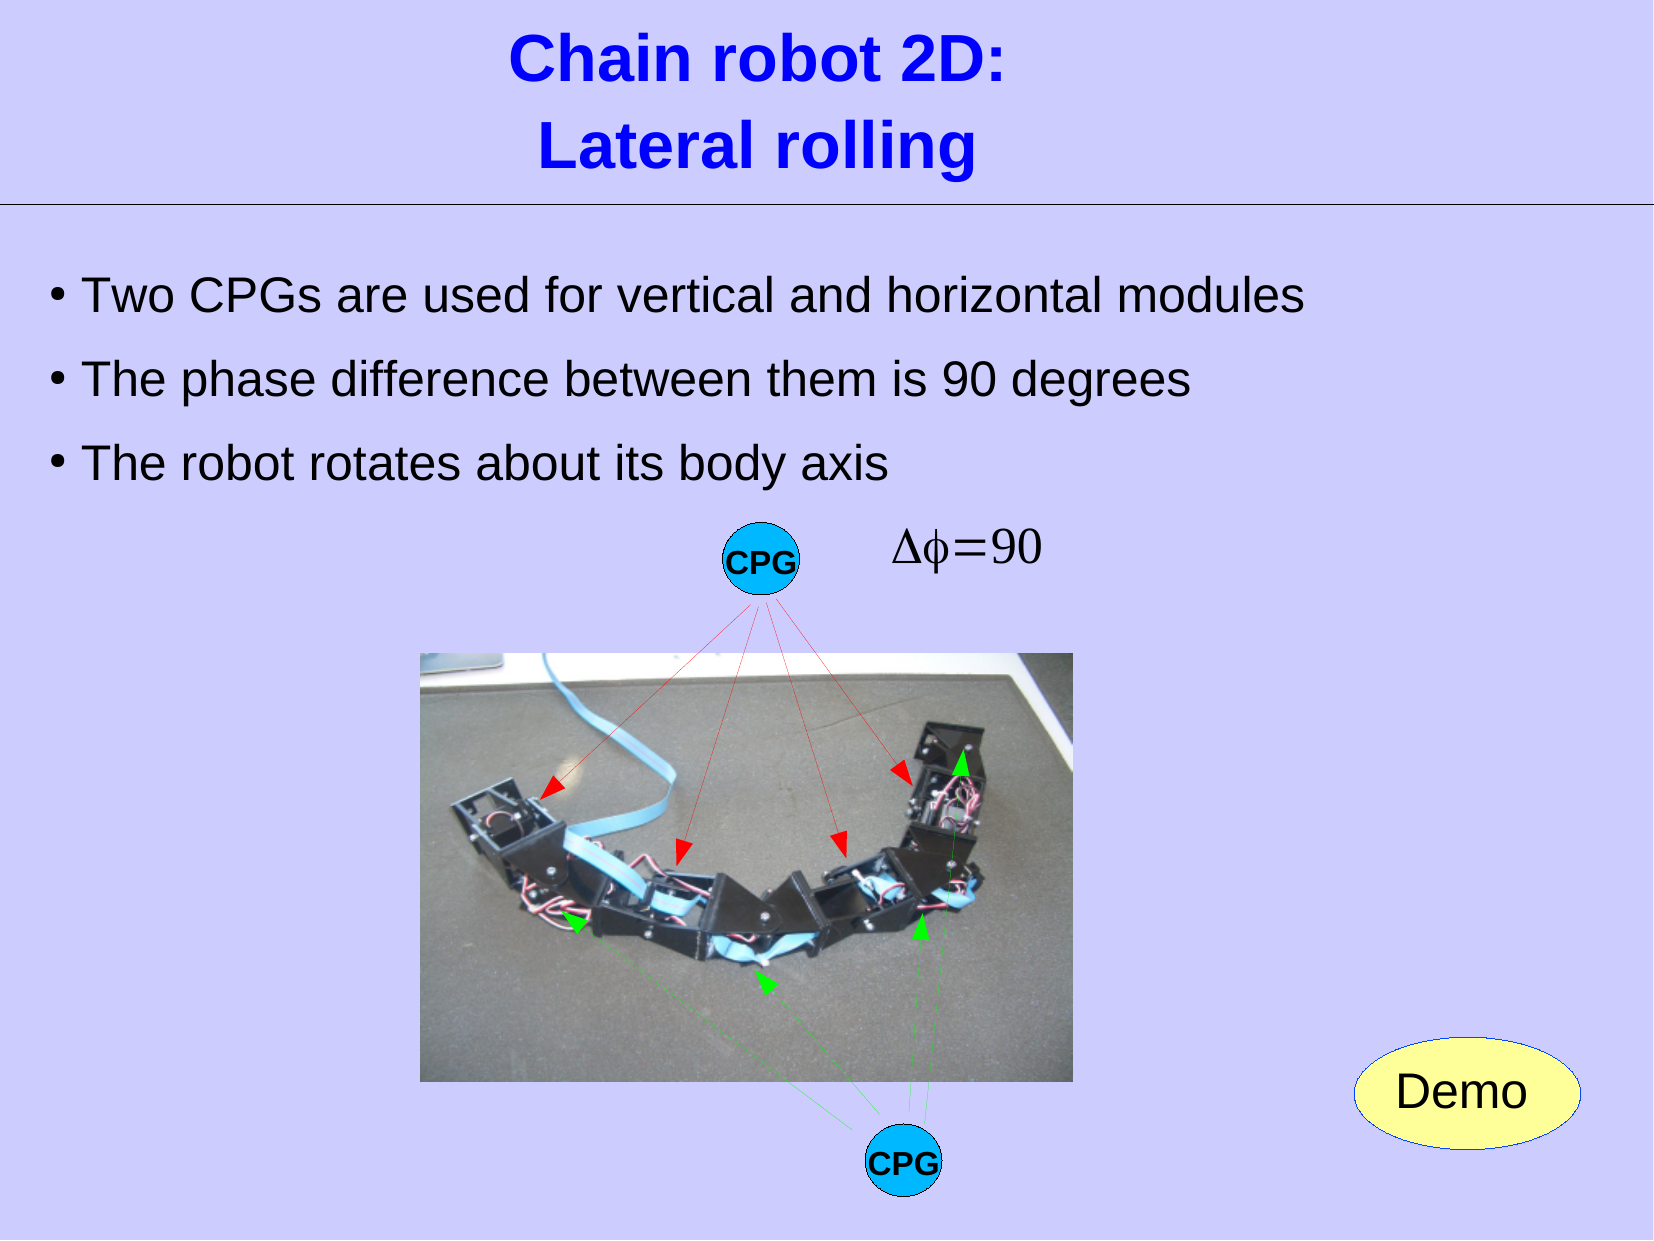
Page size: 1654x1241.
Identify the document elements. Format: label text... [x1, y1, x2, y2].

text_box [1354, 1037, 1581, 1150]
title Chain robot 2D: Lateral rolling [120, 0, 1396, 191]
text_box Df=90 [890, 527, 1031, 596]
text_box Two CPGs are used for vertical and horizontal modules The phase difference between them is 90 degrees The robot rotates about its body axis [48, 267, 1306, 491]
text_box [868, 1123, 939, 1145]
picture [420, 653, 1073, 1082]
text_box Demo [1394, 1063, 1529, 1120]
text_box CPG [867, 1145, 940, 1241]
text_box [733, 584, 789, 595]
text_box [725, 522, 797, 544]
text_box CPG [725, 544, 798, 584]
